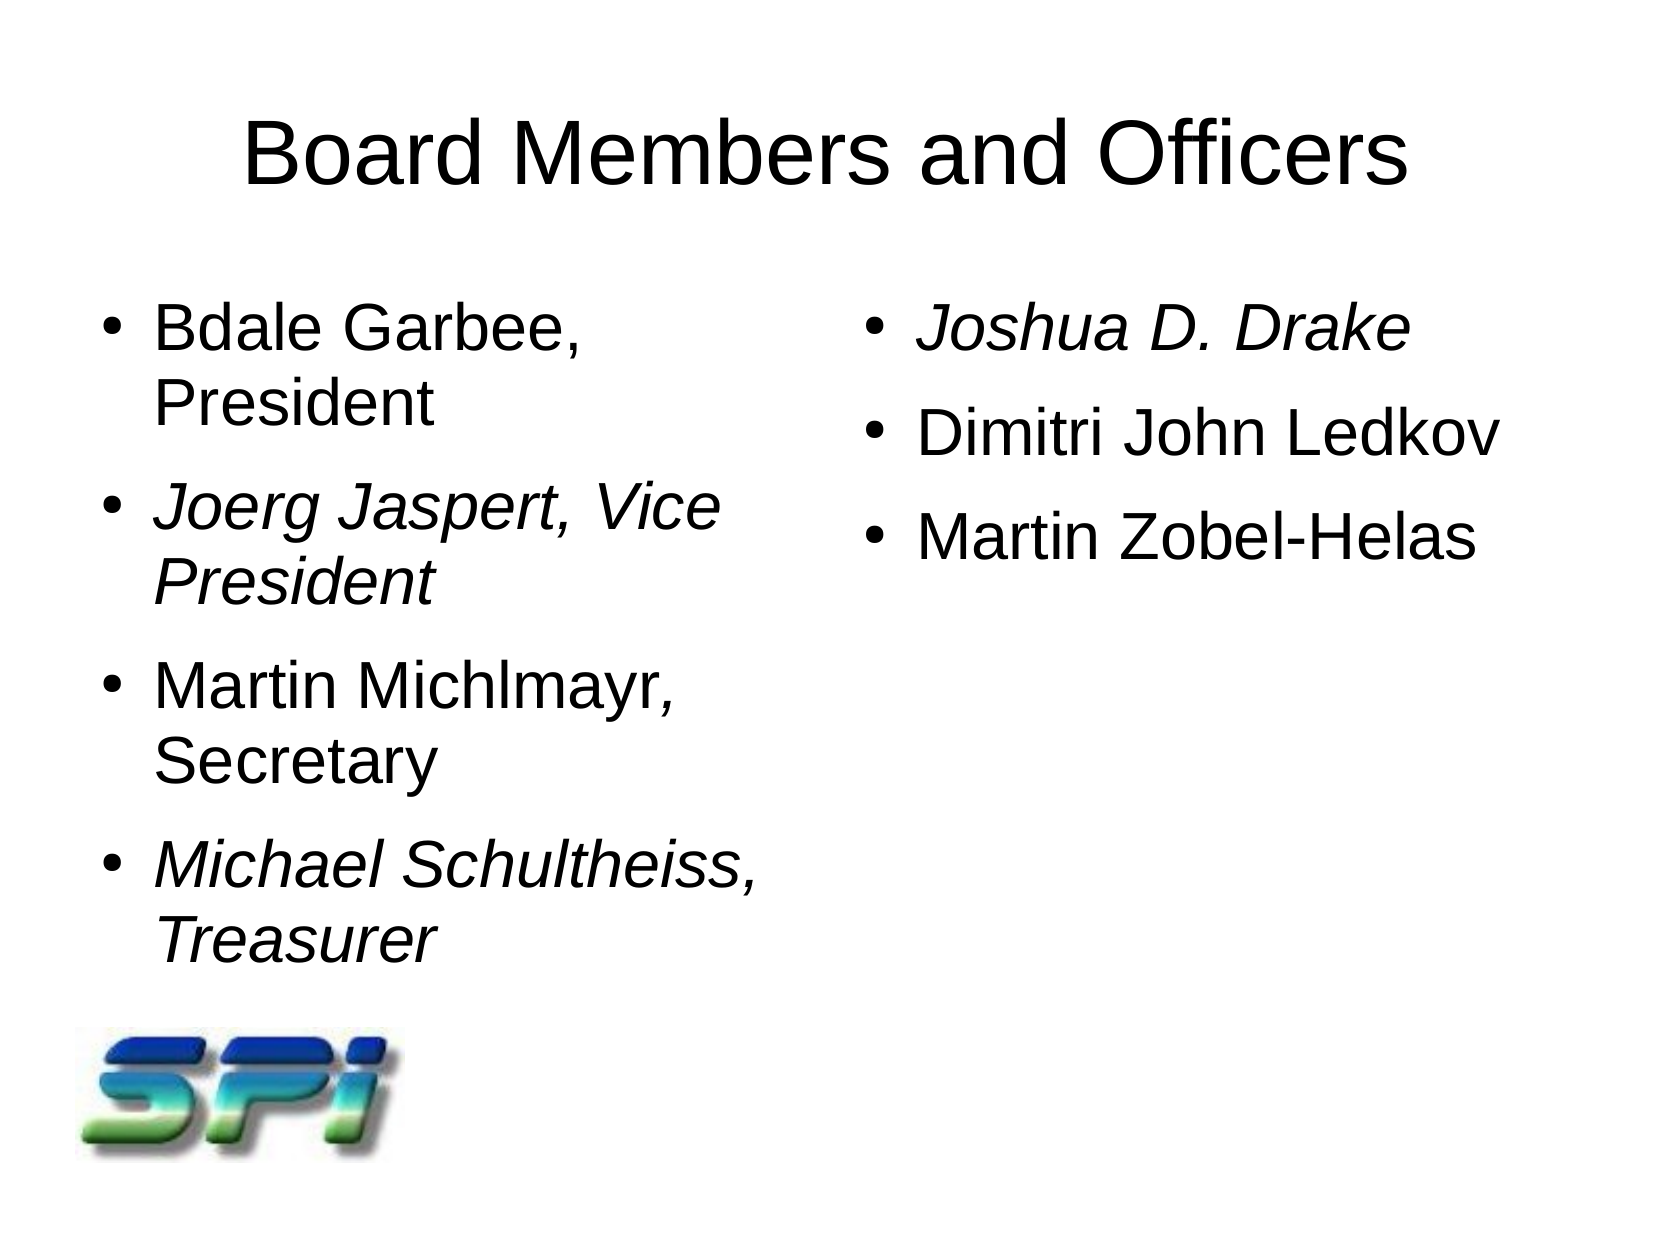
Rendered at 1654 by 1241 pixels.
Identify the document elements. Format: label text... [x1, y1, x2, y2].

list Joshua D. Drake Dimitri John Ledkov Martin Zobel-Helas [845, 290, 1572, 1094]
picture [75, 1027, 405, 1163]
title Board Members and Officers [82, 49, 1571, 257]
list Bdale Garbee, President Joerg Jaspert, Vice President Martin Michlmayr, Secretary Michael Schultheiss, Treasurer [82, 290, 809, 1109]
